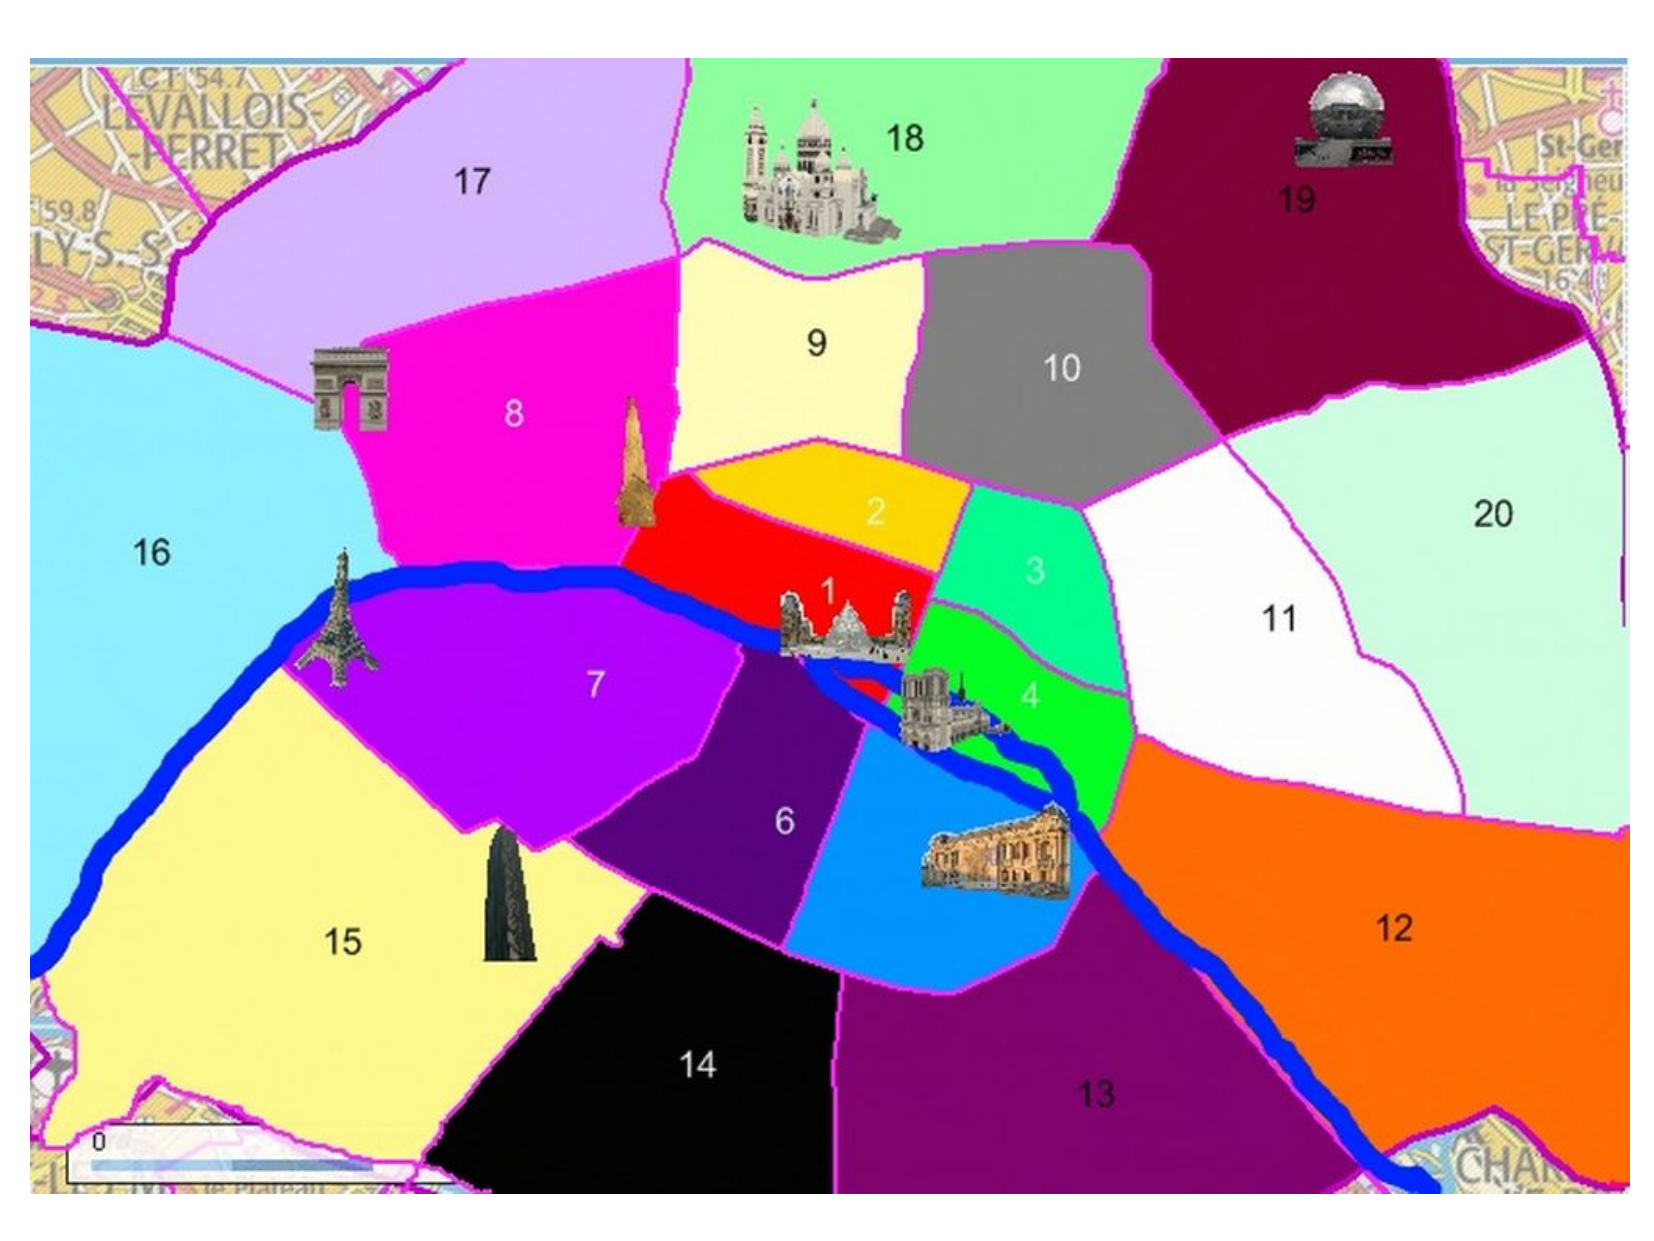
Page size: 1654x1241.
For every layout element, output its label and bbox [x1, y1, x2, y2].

picture [30, 58, 1630, 1194]
